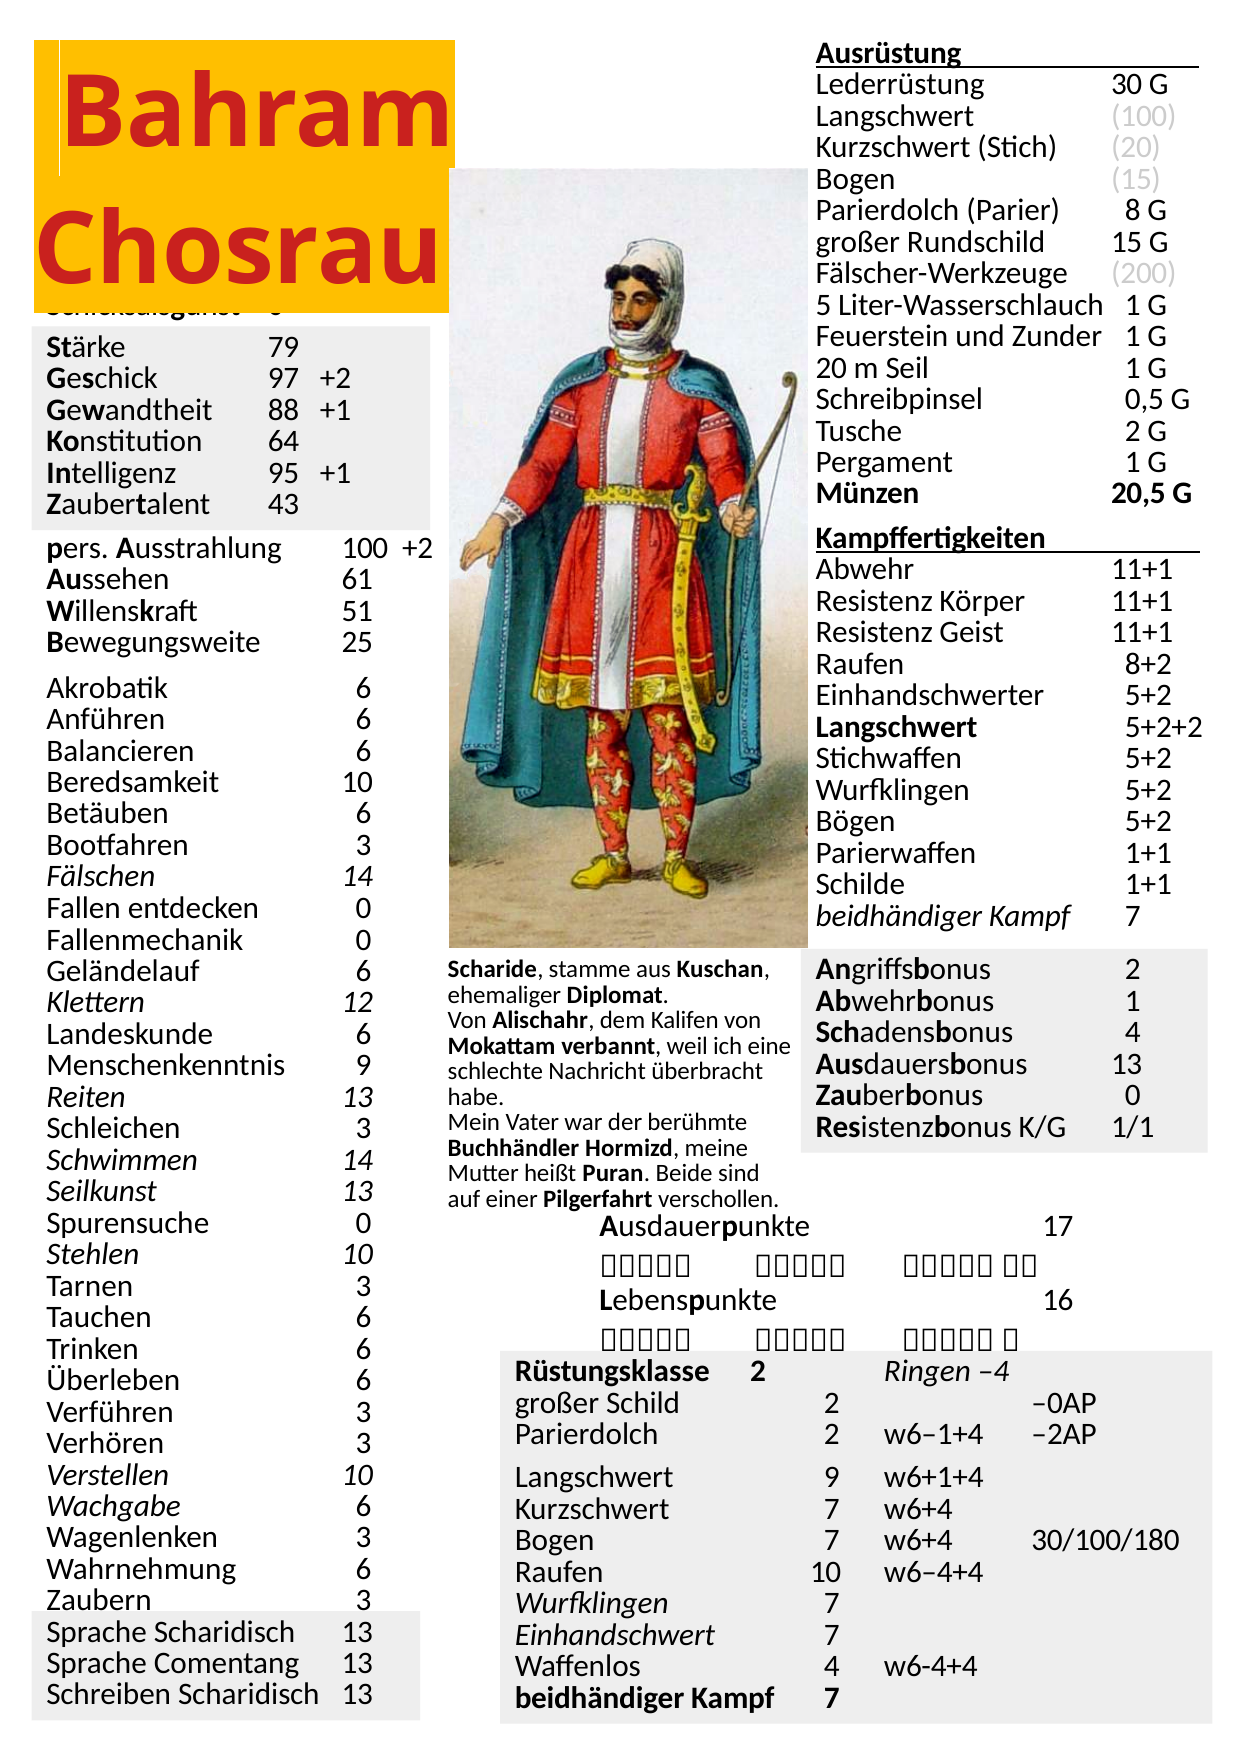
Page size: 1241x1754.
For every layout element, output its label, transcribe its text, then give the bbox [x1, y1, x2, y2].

text_box Scharide, stamme aus Kuschan, ehemaliger Diplomat. Von Alischahr, dem Kalifen von Mokattam verbannt, weil ich eine schlechte Nachricht überbracht habe. Mein Vater war der berühmte Buchhändler Hormizd, meine Mutter heißt Puran. Beide sind auf einer Pilgerfahrt verschollen. [432, 951, 809, 1217]
text_box Sprache Scharidisch 13 Sprache Comentang 13 Schreiben Scharidisch 13 [31, 1620, 421, 1720]
text_box Mittelschicht, 174 cm, 69 kg, 22 Jahre, Rechtshänder Ortskenntnis Kuschan/Städte Grad 1 Erfahrungspunkte 0 Schicksalsgunst 0 [31, 165, 449, 330]
text_box Angriffsbonus 2 Abwehrbonus 1 Schadensbonus 4 Ausdauersbonus 13 Zauberbonus 0 Resistenzbonus K/G 1/1 [800, 948, 1208, 1152]
text_box pers. Ausstrahlung 100 +2 Aussehen 61 Willenskraft 51 Bewegungsweite 25 [31, 527, 449, 668]
text_box Rüstungsklasse 2 Ringen –4 großer Schild 2 –0AP Parierdolch 2 w6–1+4 –2AP Langschwert 9 w6+1+4 Kurzschwert 7 w6+4 Bogen 7 w6+4 30/100/180 Raufen 10 w6–4+4 Wurfklingen 7 Einhandschwert 7 Waffenlos 4 w6-4+4 beidhändiger Kampf 7 [500, 1350, 1213, 1722]
text_box Stärke 79 Geschick 97 +2 Gewandtheit 88 +1 Konstitution 64 Intelligenz 95 +1 Zaubertalent 43 [31, 326, 431, 527]
text_box Ausdauerpunkte 17     Lebenspunkte 16     [584, 1205, 1211, 1351]
text_box Bahram Chosrau [18, 32, 824, 165]
picture [449, 168, 808, 948]
text_box Akrobatik 6 Anführen 6 Balancieren 6 Beredsamkeit 10 Betäuben 6 Bootfahren 3 Fälschen 14 Fallen entdecken 0 Fallenmechanik 0 Geländelauf 6 Klettern 12 Landeskunde 6 Menschenkenntnis 9 Reiten 13 Schleichen 3 Schwimmen 14 Seilkunst 13 Spurensuche 0 Stehlen 10 Tarnen 3 Tauchen 6 Trinken 6 Überleben 6 Verführen 3 Verhören 3 Verstellen 10 Wachgabe 6 Wagenlenken 3 Wahrnehmung 6 Zaubern 3 [31, 668, 421, 1620]
text_box Kampffertigkeiten Abwehr 11+1 Resistenz Körper 11+1 Resistenz Geist 11+1 Raufen 8+2 Einhandschwerter 5+2 Langschwert 5+2+2 Stichwaffen 5+2 Wurfklingen 5+2 Bögen 5+2 Parierwaffen 1+1 Schilde 1+1 beidhändiger Kampf 7 [808, 517, 1220, 939]
text_box Ausrüstung Lederrüstung 30 G Langschwert (100) Kurzschwert (Stich) (20) Bogen (15) Parierdolch (Parier) 8 G großer Rundschild 15 G Fälscher-Werkzeuge (200) 5 Liter-Wasserschlauch 1 G Feuerstein und Zunder 1 G 20 m Seil 1 G Schreibpinsel 0,5 G Tusche 2 G Pergament 1 G Münzen 20,5 G [800, 32, 1221, 516]
